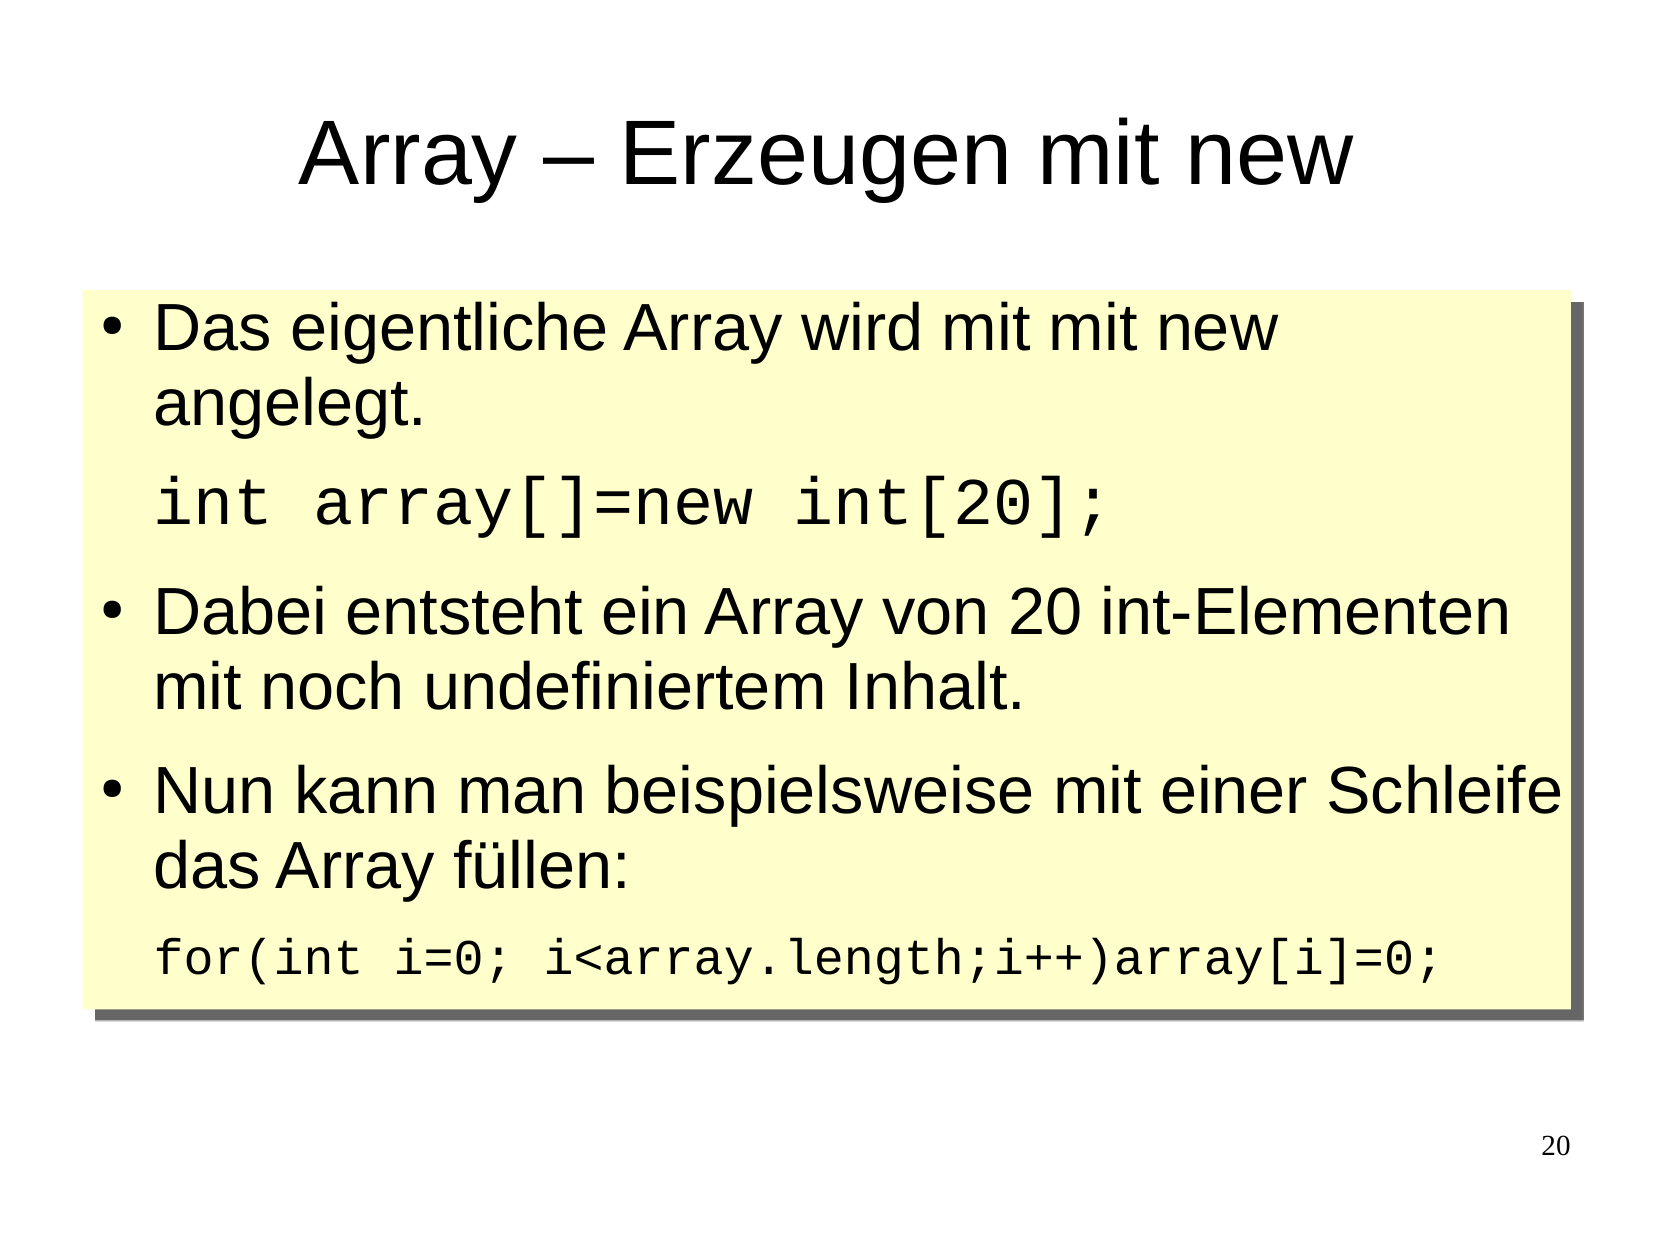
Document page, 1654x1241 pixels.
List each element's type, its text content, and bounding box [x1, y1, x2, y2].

list Das eigentliche Array wird mit mit new angelegt. int array[]=new int[20]; Dabei entsteht ein Array von 20 int-Elementen mit noch undefiniertem Inhalt. Nun kann man beispielsweise mit einer Schleife das Array füllen: for(int i=0; i<array.length;i++)array[i]=0; [82, 290, 1571, 1010]
title Array – Erzeugen mit new [82, 49, 1571, 257]
